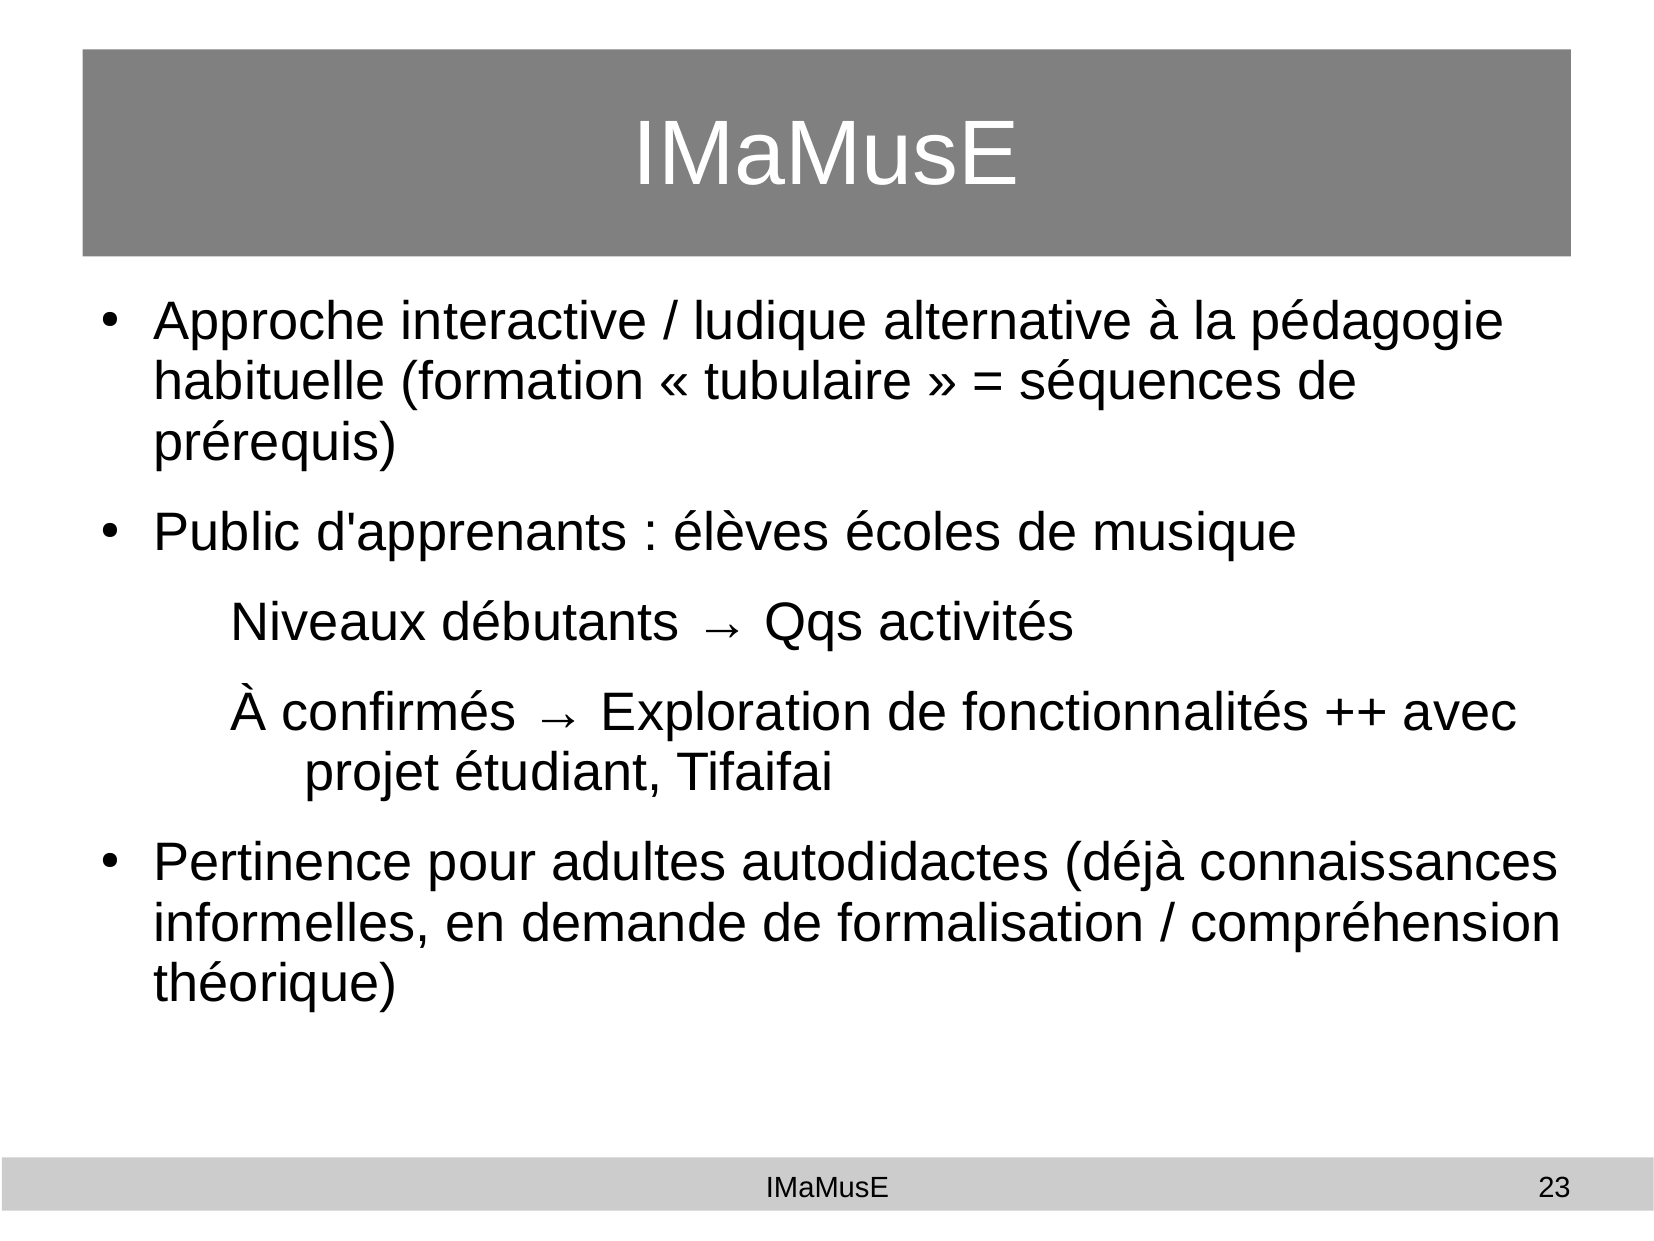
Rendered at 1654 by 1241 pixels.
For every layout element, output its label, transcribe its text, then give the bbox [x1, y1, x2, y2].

list Approche interactive / ludique alternative à la pédagogie habituelle (formation « tubulaire » = séquences de prérequis) Public d'apprenants : élèves écoles de musique Niveaux débutants → Qqs activités À confirmés → Exploration de fonctionnalités ++ avec projet étudiant, Tifaifai Pertinence pour adultes autodidactes (déjà connaissances informelles, en demande de formalisation / compréhension théorique) [82, 290, 1607, 1193]
title IMaMusE [82, 49, 1571, 257]
